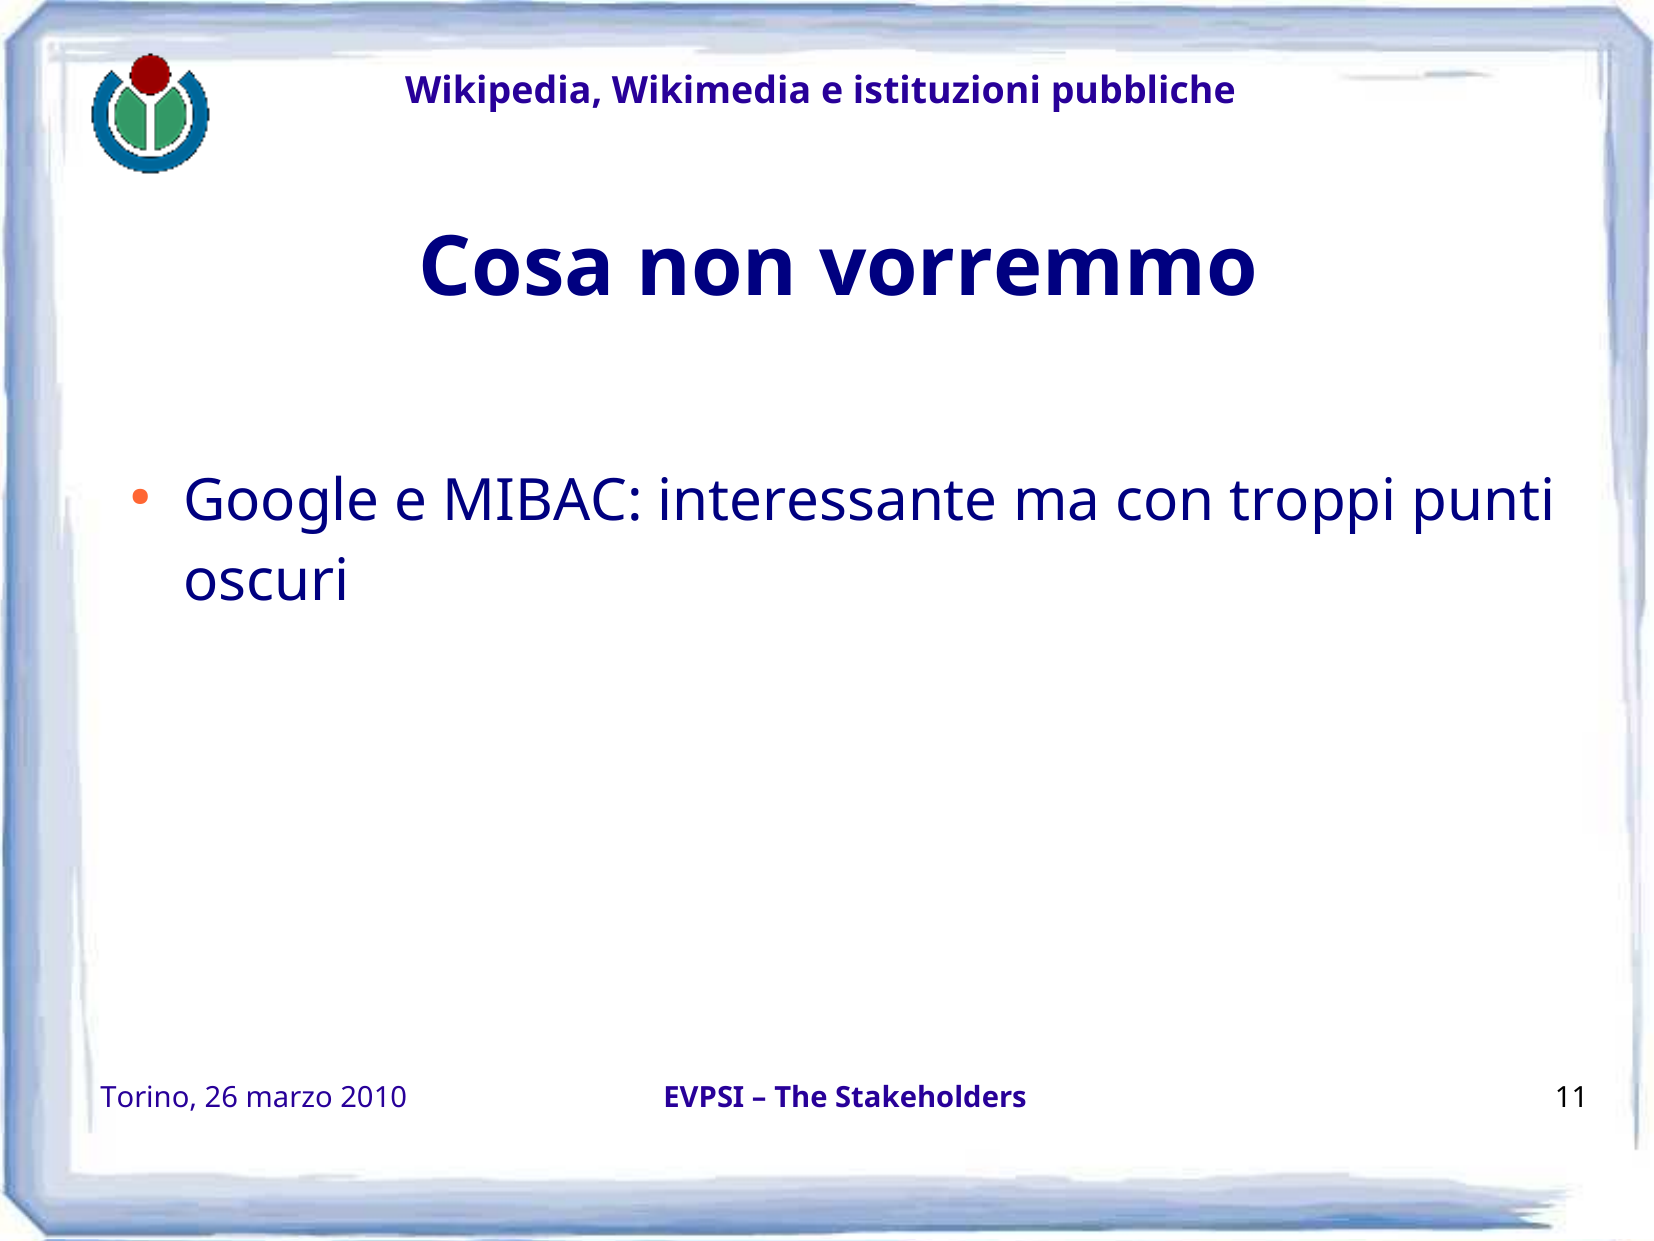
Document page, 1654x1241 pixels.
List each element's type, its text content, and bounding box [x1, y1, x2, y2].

list Cosa non vorremmo Google e MIBAC: interessante ma con troppi punti oscuri [112, 206, 1565, 886]
title Wikipedia, Wikimedia e istituzioni pubbliche [76, 59, 1565, 119]
picture [0, 0, 1654, 1241]
